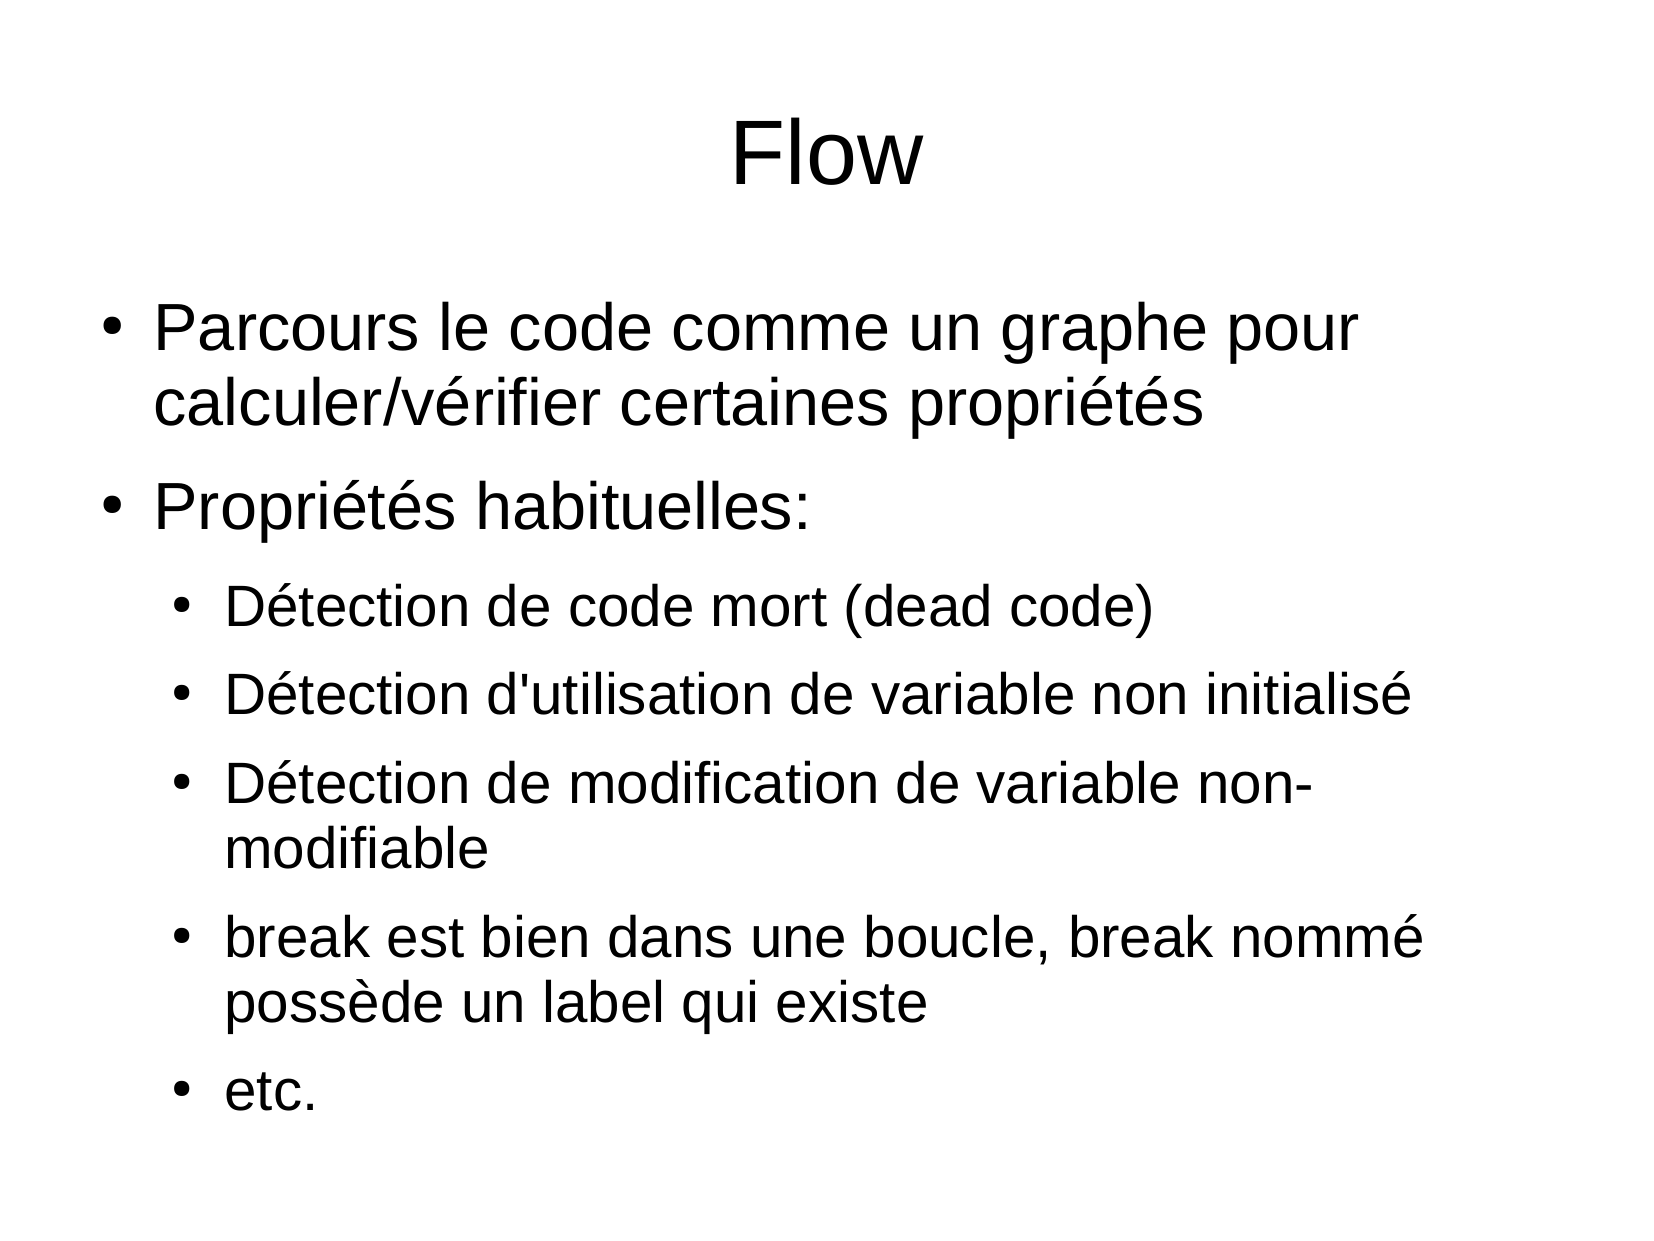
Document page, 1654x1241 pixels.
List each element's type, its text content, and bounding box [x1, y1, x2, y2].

list Parcours le code comme un graphe pour calculer/vérifier certaines propriétés Propriétés habituelles: Détection de code mort (dead code) Détection d'utilisation de variable non initialisé Détection de modification de variable non-modifiable break est bien dans une boucle, break nommé possède un label qui existe etc. [82, 290, 1571, 1124]
title Flow [82, 56, 1571, 250]
